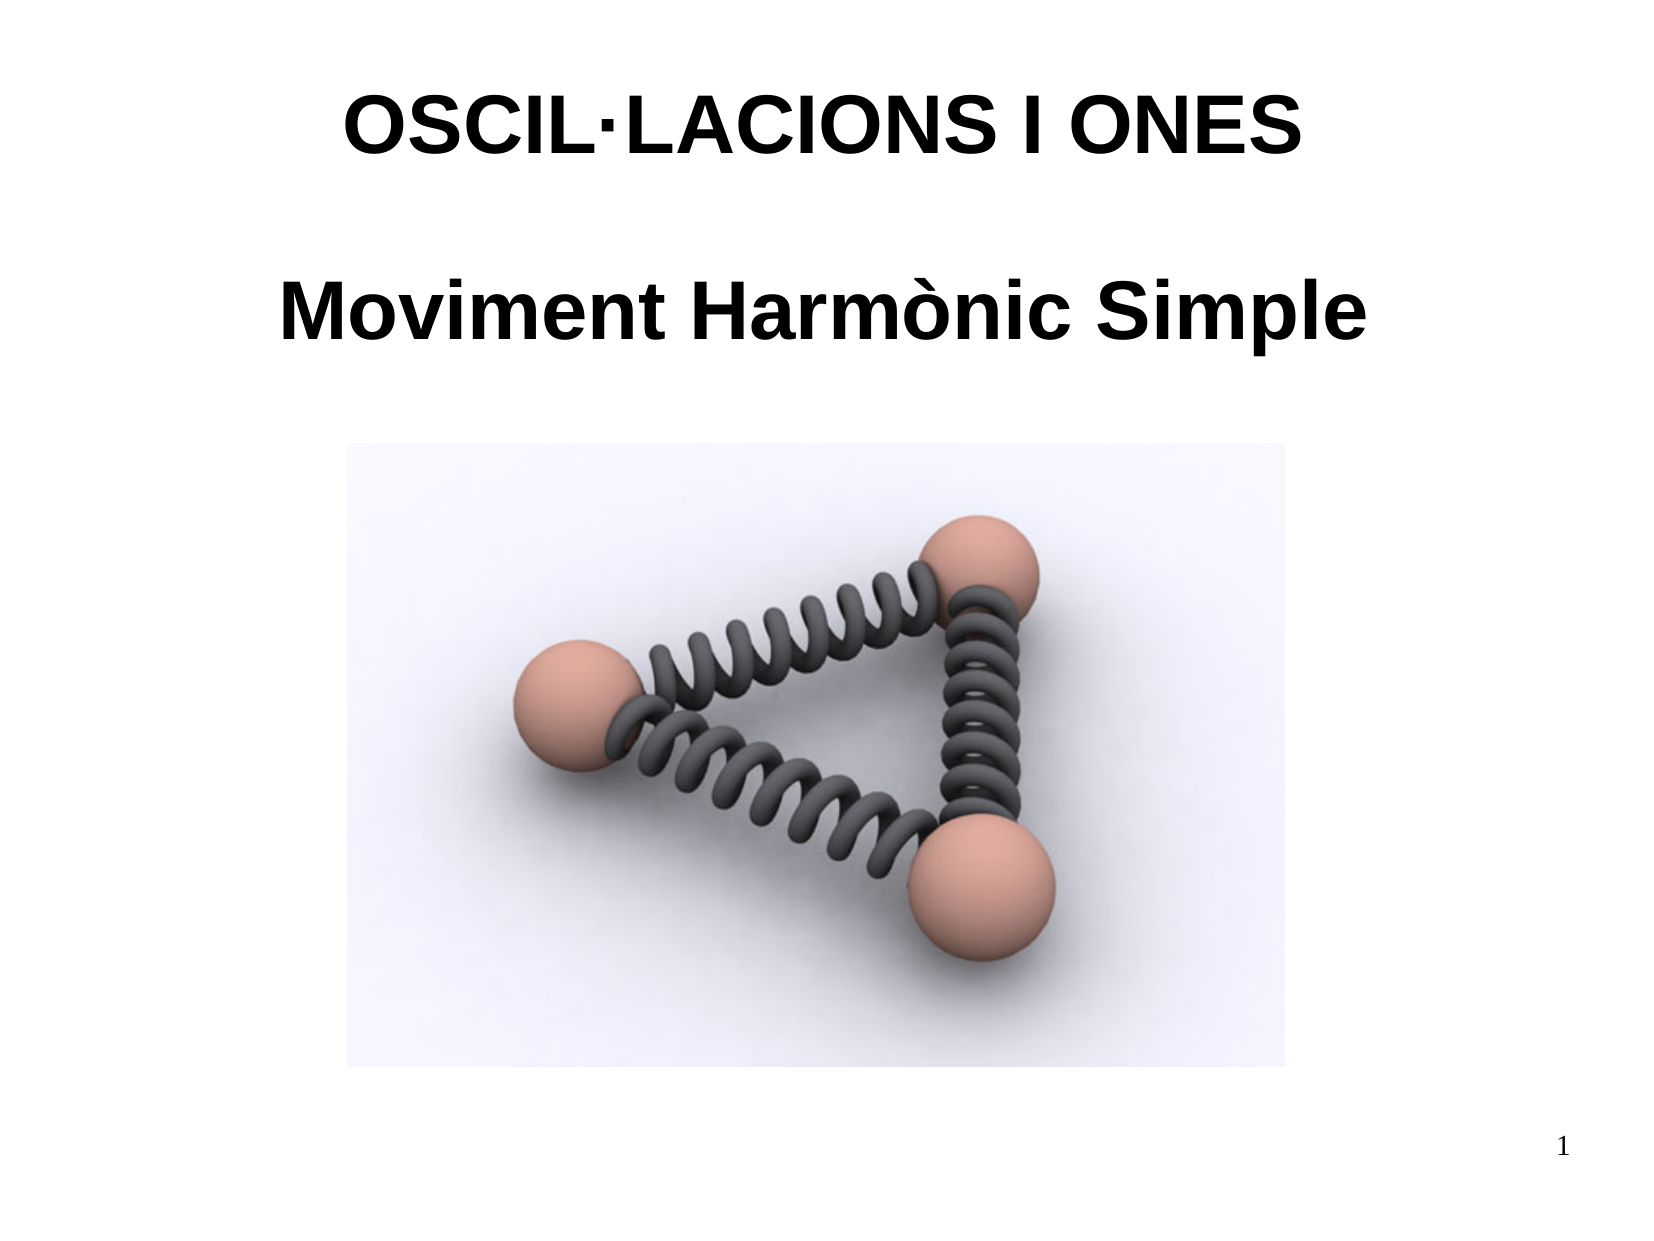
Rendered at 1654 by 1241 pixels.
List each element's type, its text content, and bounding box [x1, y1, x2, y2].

picture [347, 443, 1285, 1067]
text_box OSCIL·LACIONS I ONES Moviment Harmònic Simple [251, 71, 1397, 365]
